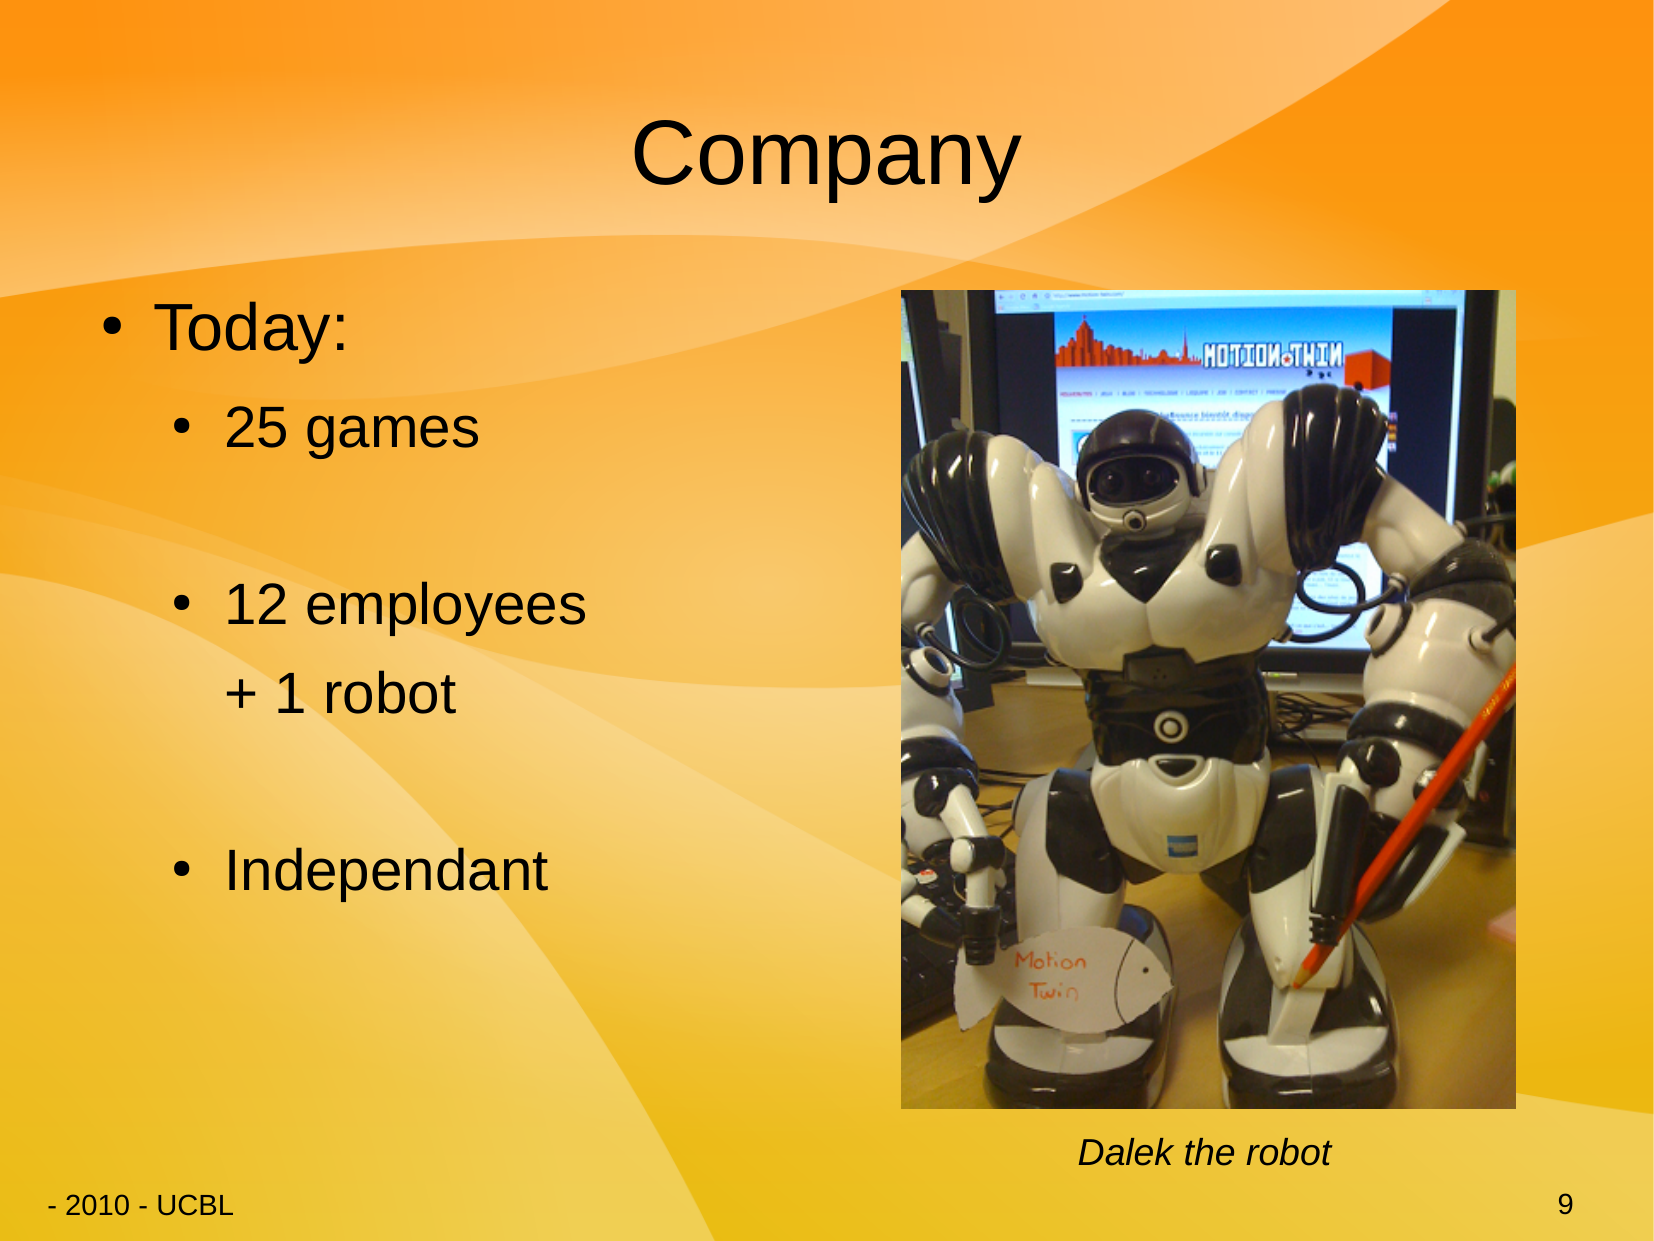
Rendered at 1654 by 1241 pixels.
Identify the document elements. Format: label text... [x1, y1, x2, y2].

picture [0, 0, 1654, 1241]
text_box Dalek the robot [1062, 1124, 1347, 1182]
text_box Adrian Gaudebert - 2010 - UCBL [16, 1181, 473, 1229]
title Company [82, 49, 1571, 257]
text_box <numéro> [1542, 1180, 1654, 1241]
list Today: 25 games 12 employees + 1 robot Independant [82, 290, 809, 1109]
